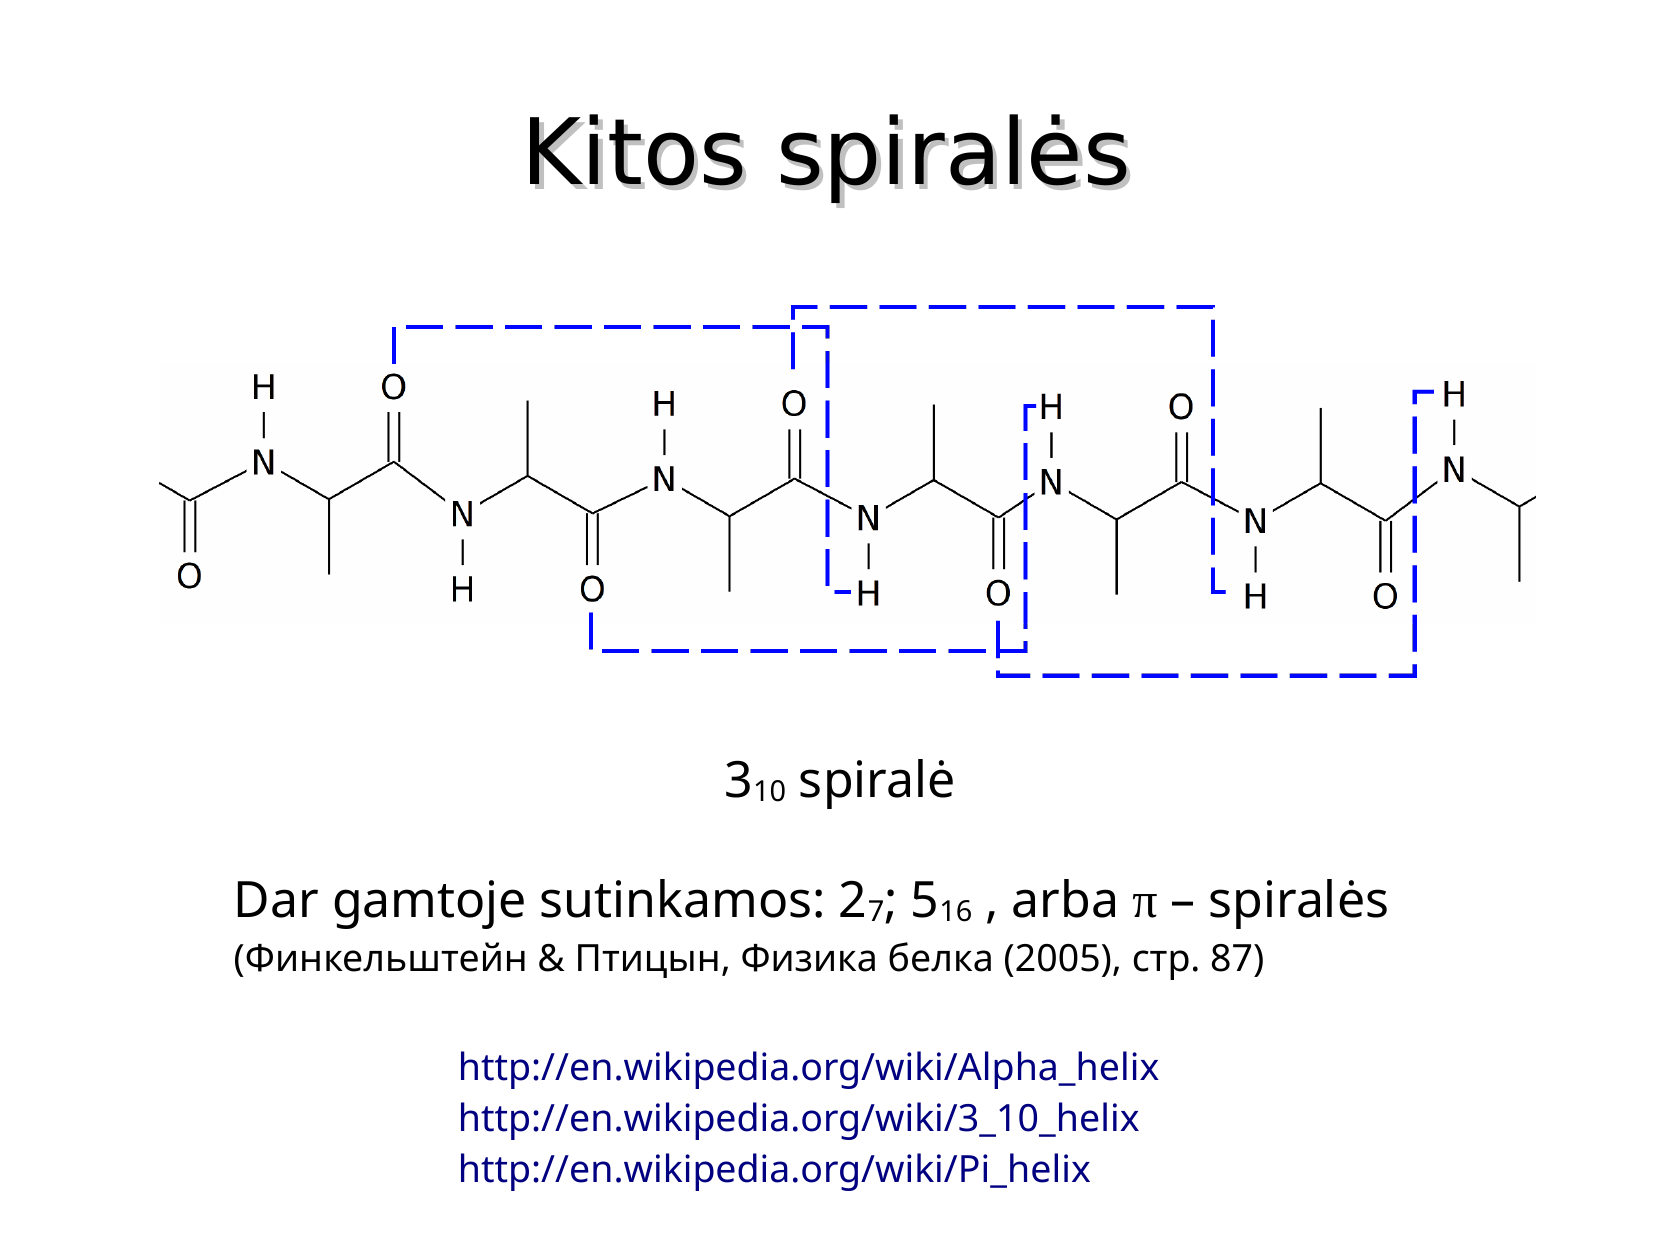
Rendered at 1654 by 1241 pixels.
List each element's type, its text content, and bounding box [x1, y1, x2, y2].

title Kitos spiralės [82, 49, 1571, 257]
text_box 310 spiralė [709, 736, 985, 827]
text_box http://en.wikipedia.org/wiki/Alpha_helix http://en.wikipedia.org/wiki/3_10_helix http://en.wikipedia.org/wiki/Pi_helix [443, 1033, 1252, 1185]
text_box Dar gamtoje sutinkamos: 27; 516 , arba π – spiralės (Финкельштейн & Птицын, Физика белка (2005), стр. 87) [219, 856, 1476, 993]
picture [159, 275, 1536, 709]
